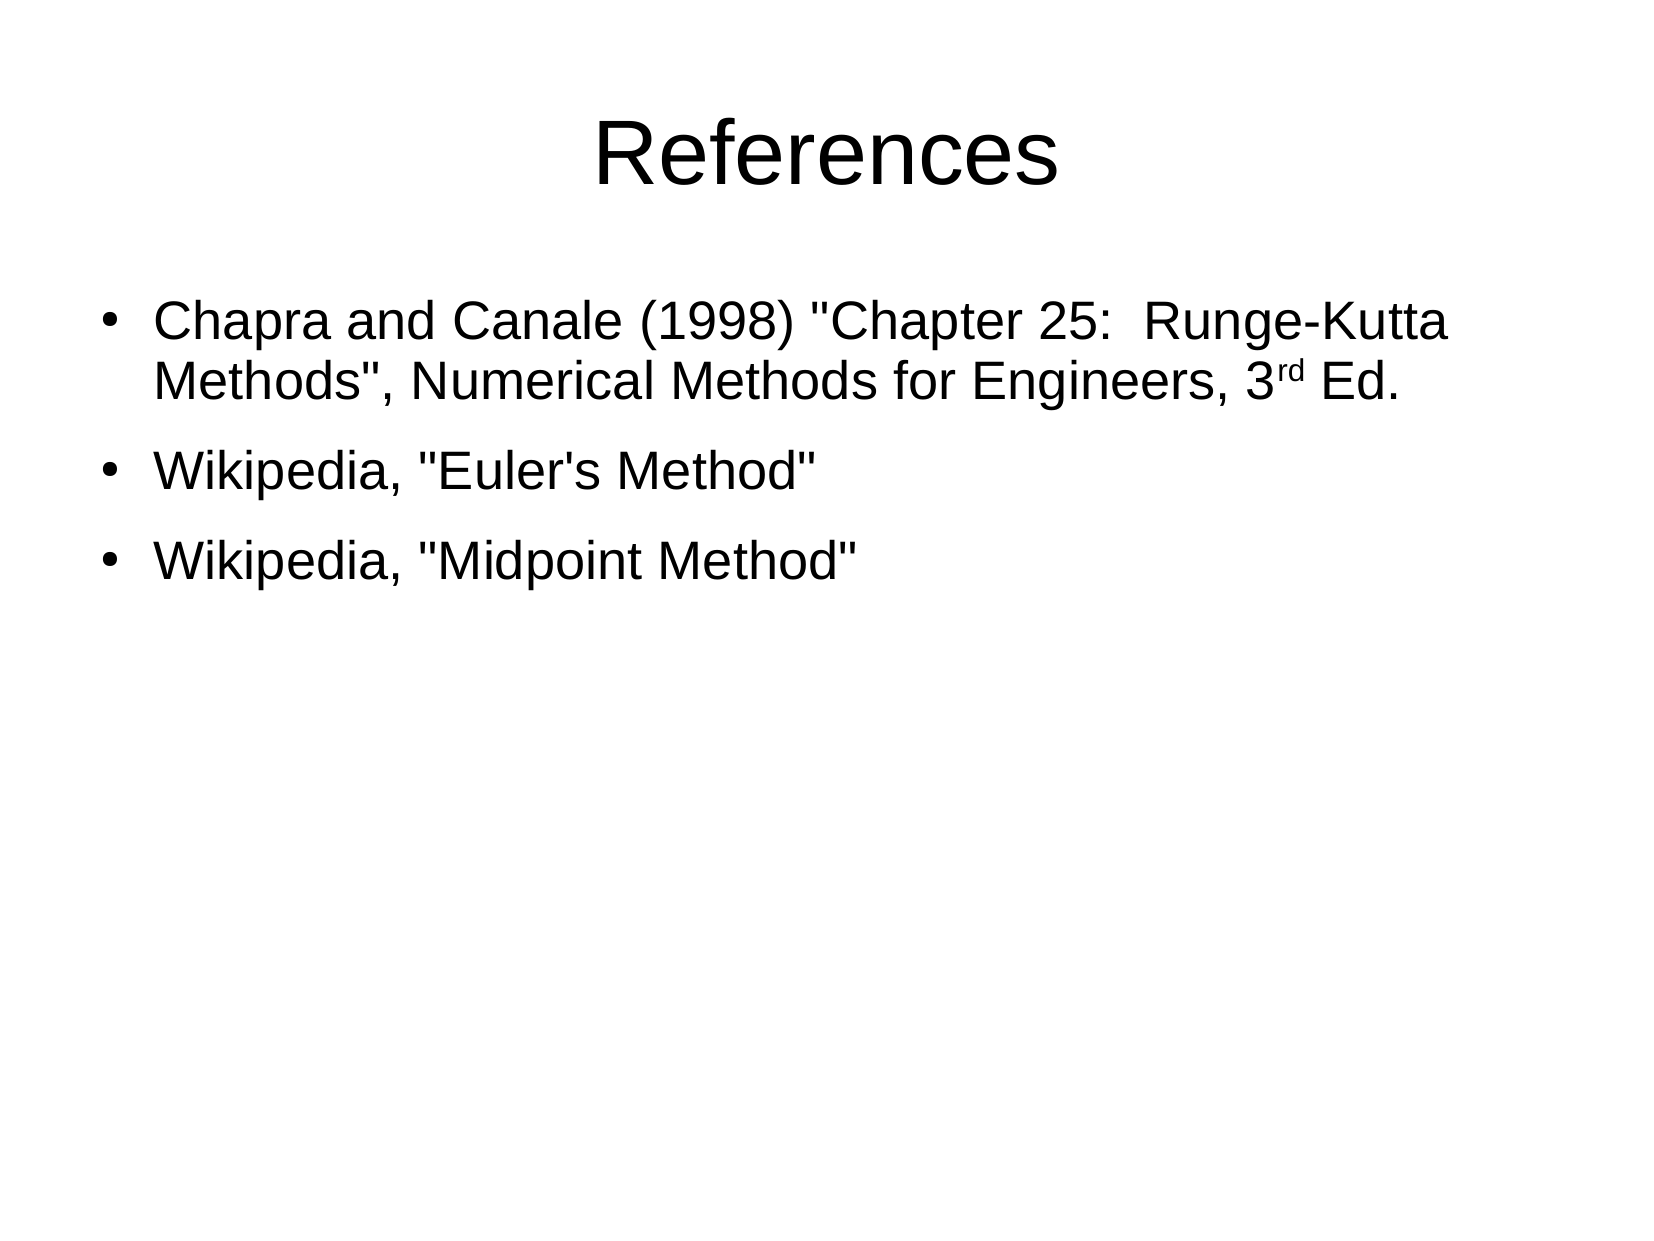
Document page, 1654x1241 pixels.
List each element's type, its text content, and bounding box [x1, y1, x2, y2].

title References [82, 56, 1571, 250]
list Chapra and Canale (1998) "Chapter 25: Runge-Kutta Methods", Numerical Methods for Engineers, 3rd Ed. Wikipedia, "Euler's Method" Wikipedia, "Midpoint Method" [82, 290, 1571, 1094]
